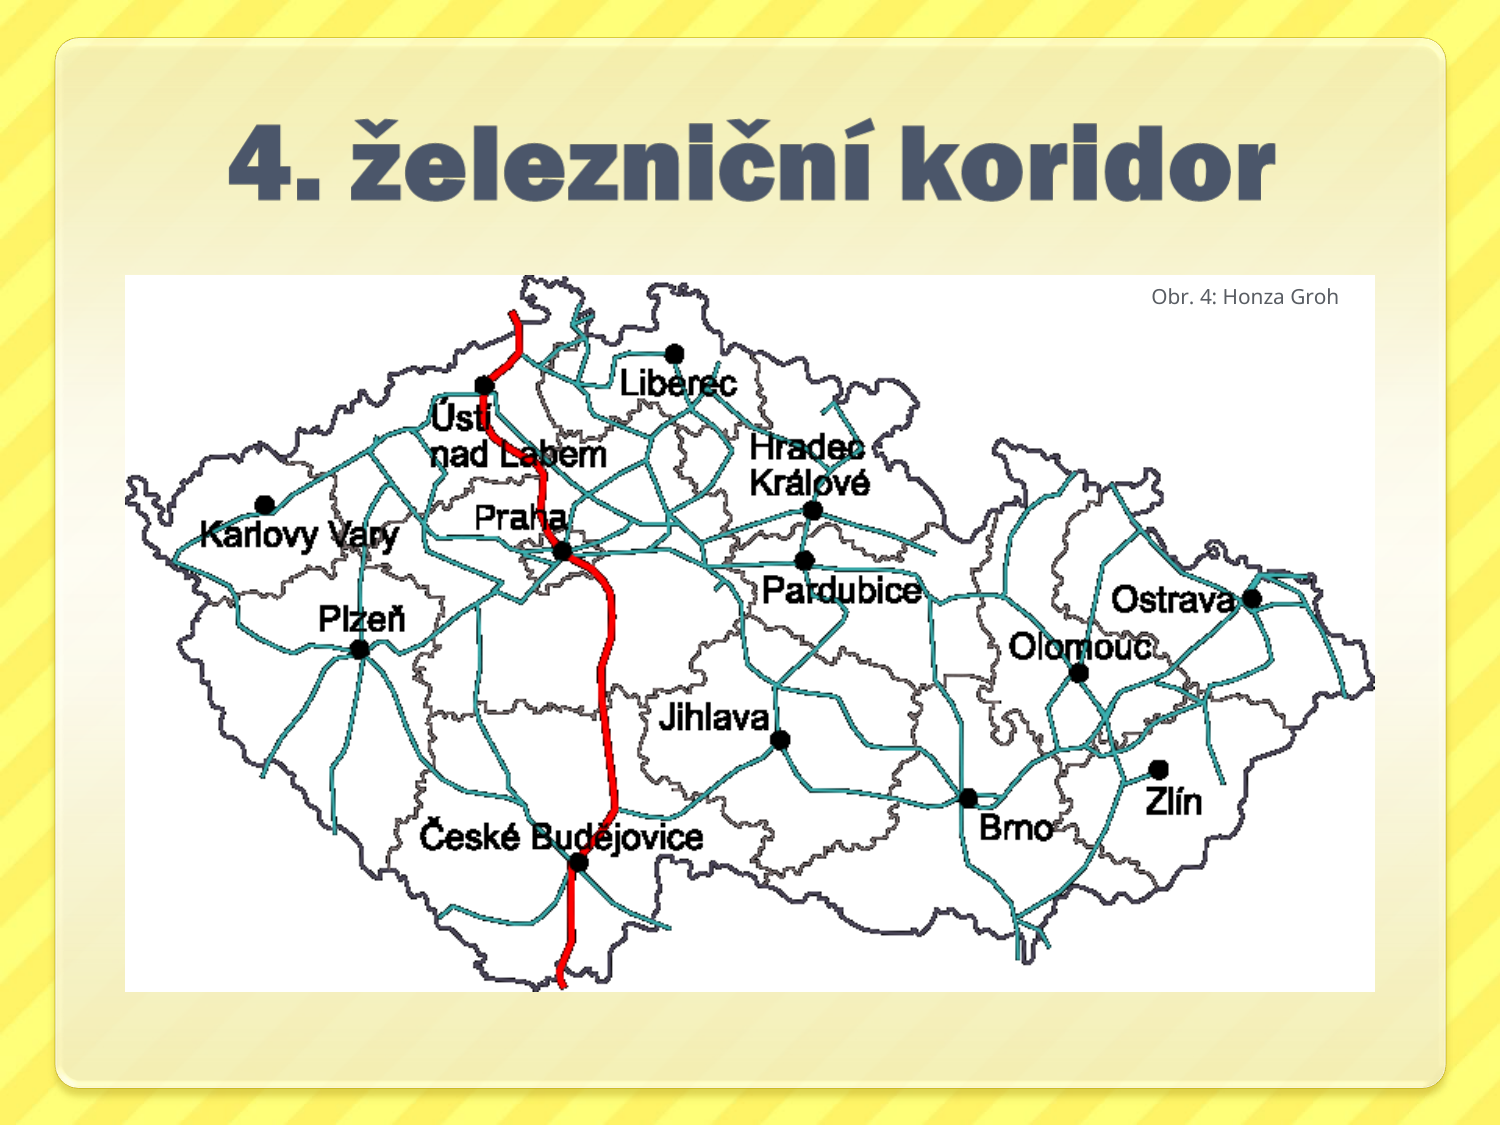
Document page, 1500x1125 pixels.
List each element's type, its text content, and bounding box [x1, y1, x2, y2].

picture [0, 0, 1500, 1125]
text_box Obr. 4: Honza Groh [1124, 281, 1372, 317]
text_box [75, 49, 1426, 992]
